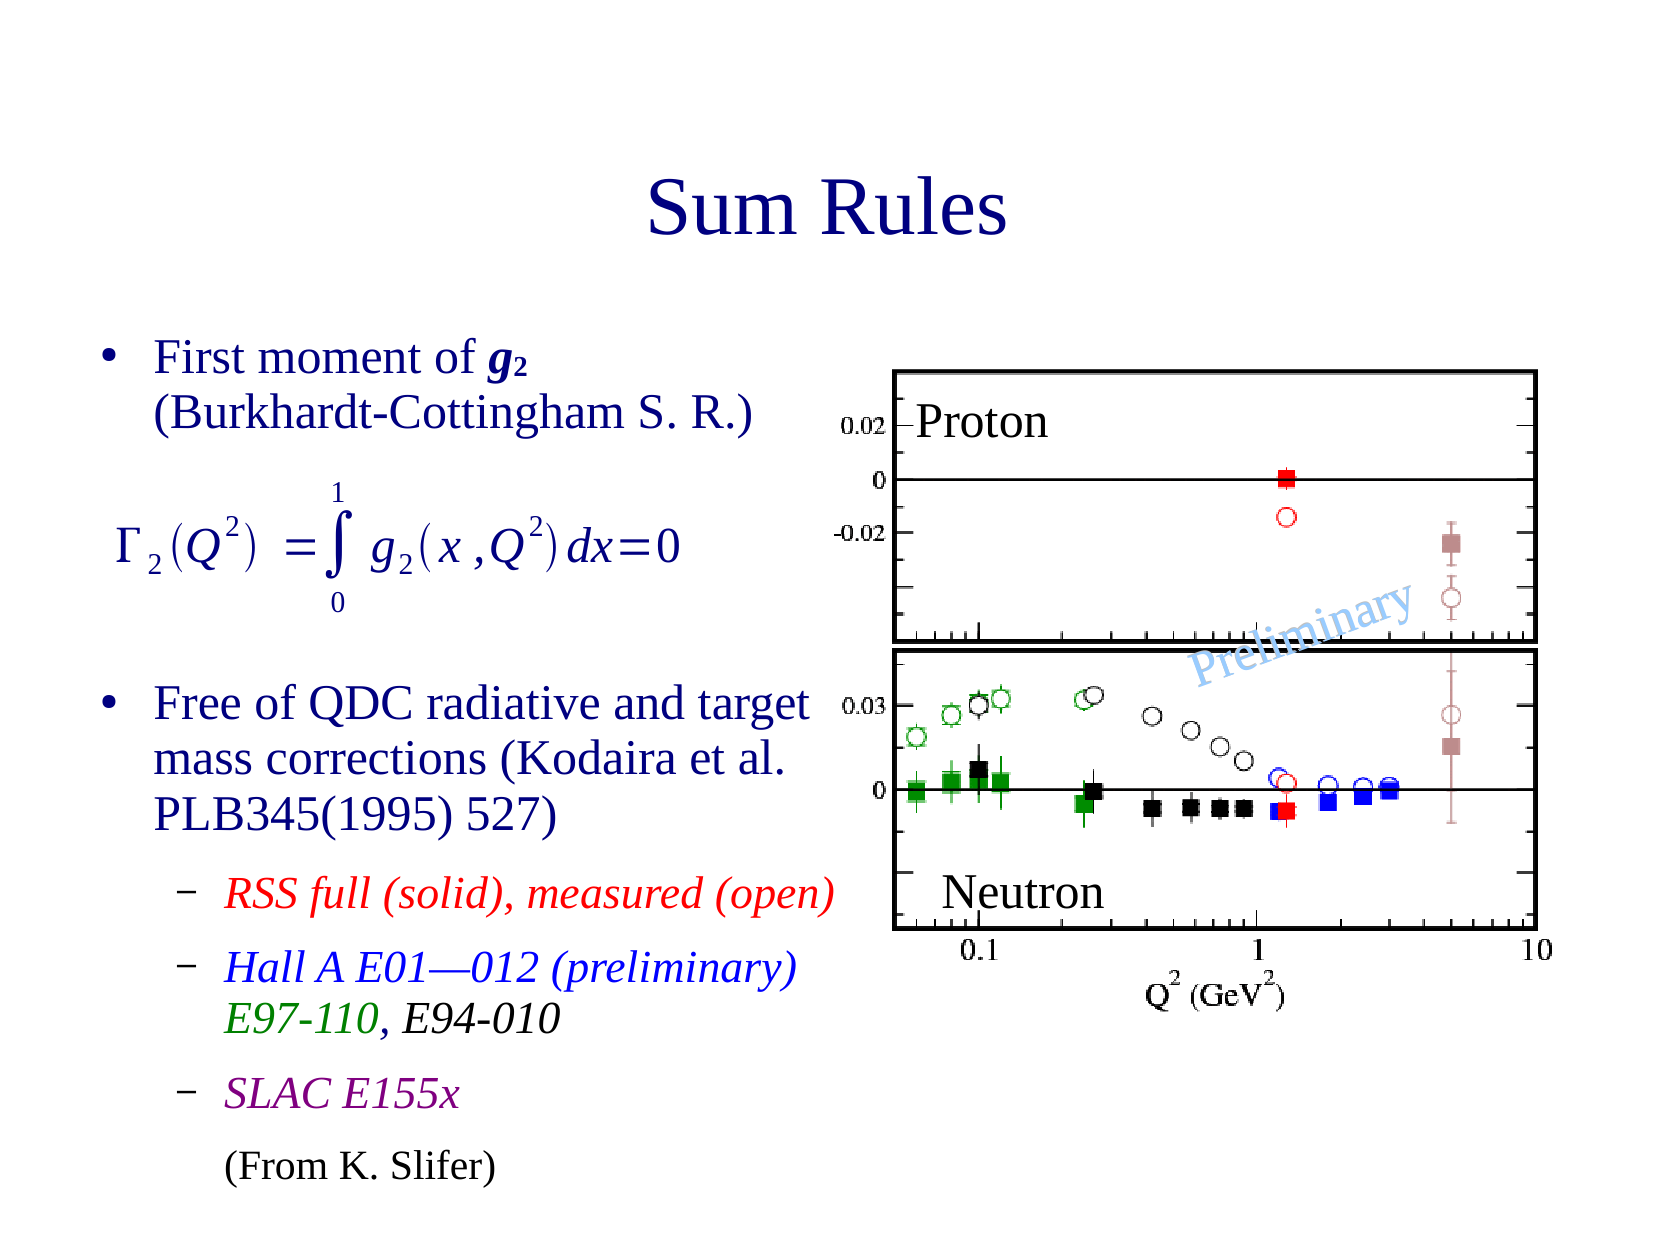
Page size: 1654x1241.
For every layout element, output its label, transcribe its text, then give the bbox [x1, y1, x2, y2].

text_box Proton [915, 393, 1050, 455]
text_box Preliminary [1182, 565, 1427, 704]
text_box Neutron [941, 863, 1106, 925]
chart [101, 473, 694, 618]
picture [834, 367, 1555, 1012]
list Free of QDC radiative and target mass corrections (Kodaira et al. PLB345(1995) 527) RSS full (solid), measured (open) Hall A E01—012 (preliminary) E97-110, E94-010 SLAC E155x (From K. Slifer) [82, 675, 850, 1227]
list First moment of g2 (Burkhardt-Cottingham S. R.) [82, 328, 758, 465]
title Sum Rules [121, 102, 1534, 311]
